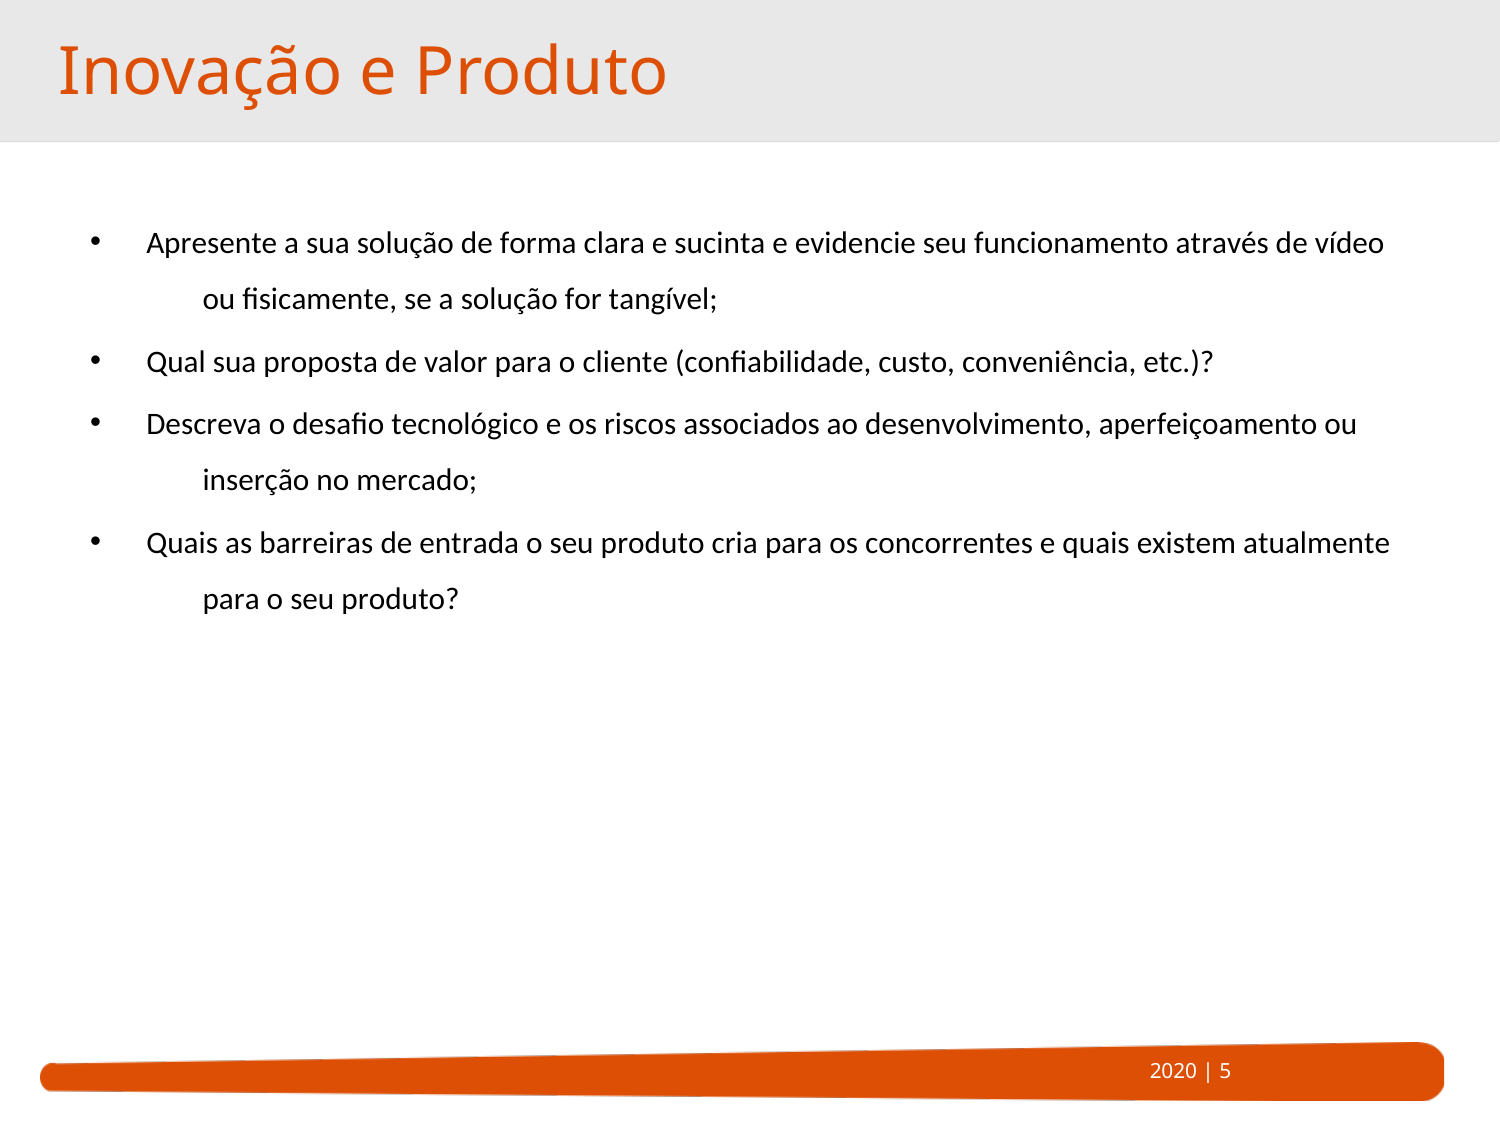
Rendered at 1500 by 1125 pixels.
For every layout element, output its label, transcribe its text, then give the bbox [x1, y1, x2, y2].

text_box Apresente a sua solução de forma clara e sucinta e evidencie seu funcionamento através de vídeo ou fisicamente, se a solução for tangível; Qual sua proposta de valor para o cliente (confiabilidade, custo, conveniência, etc.)? Descreva o desafio tecnológico e os riscos associados ao desenvolvimento, aperfeiçoamento ou inserção no mercado; Quais as barreiras de entrada o seu produto cria para os concorrentes e quais existem atualmente para o seu produto? [75, 196, 1426, 1029]
text_box Inovação e Produto [58, 2, 1440, 148]
